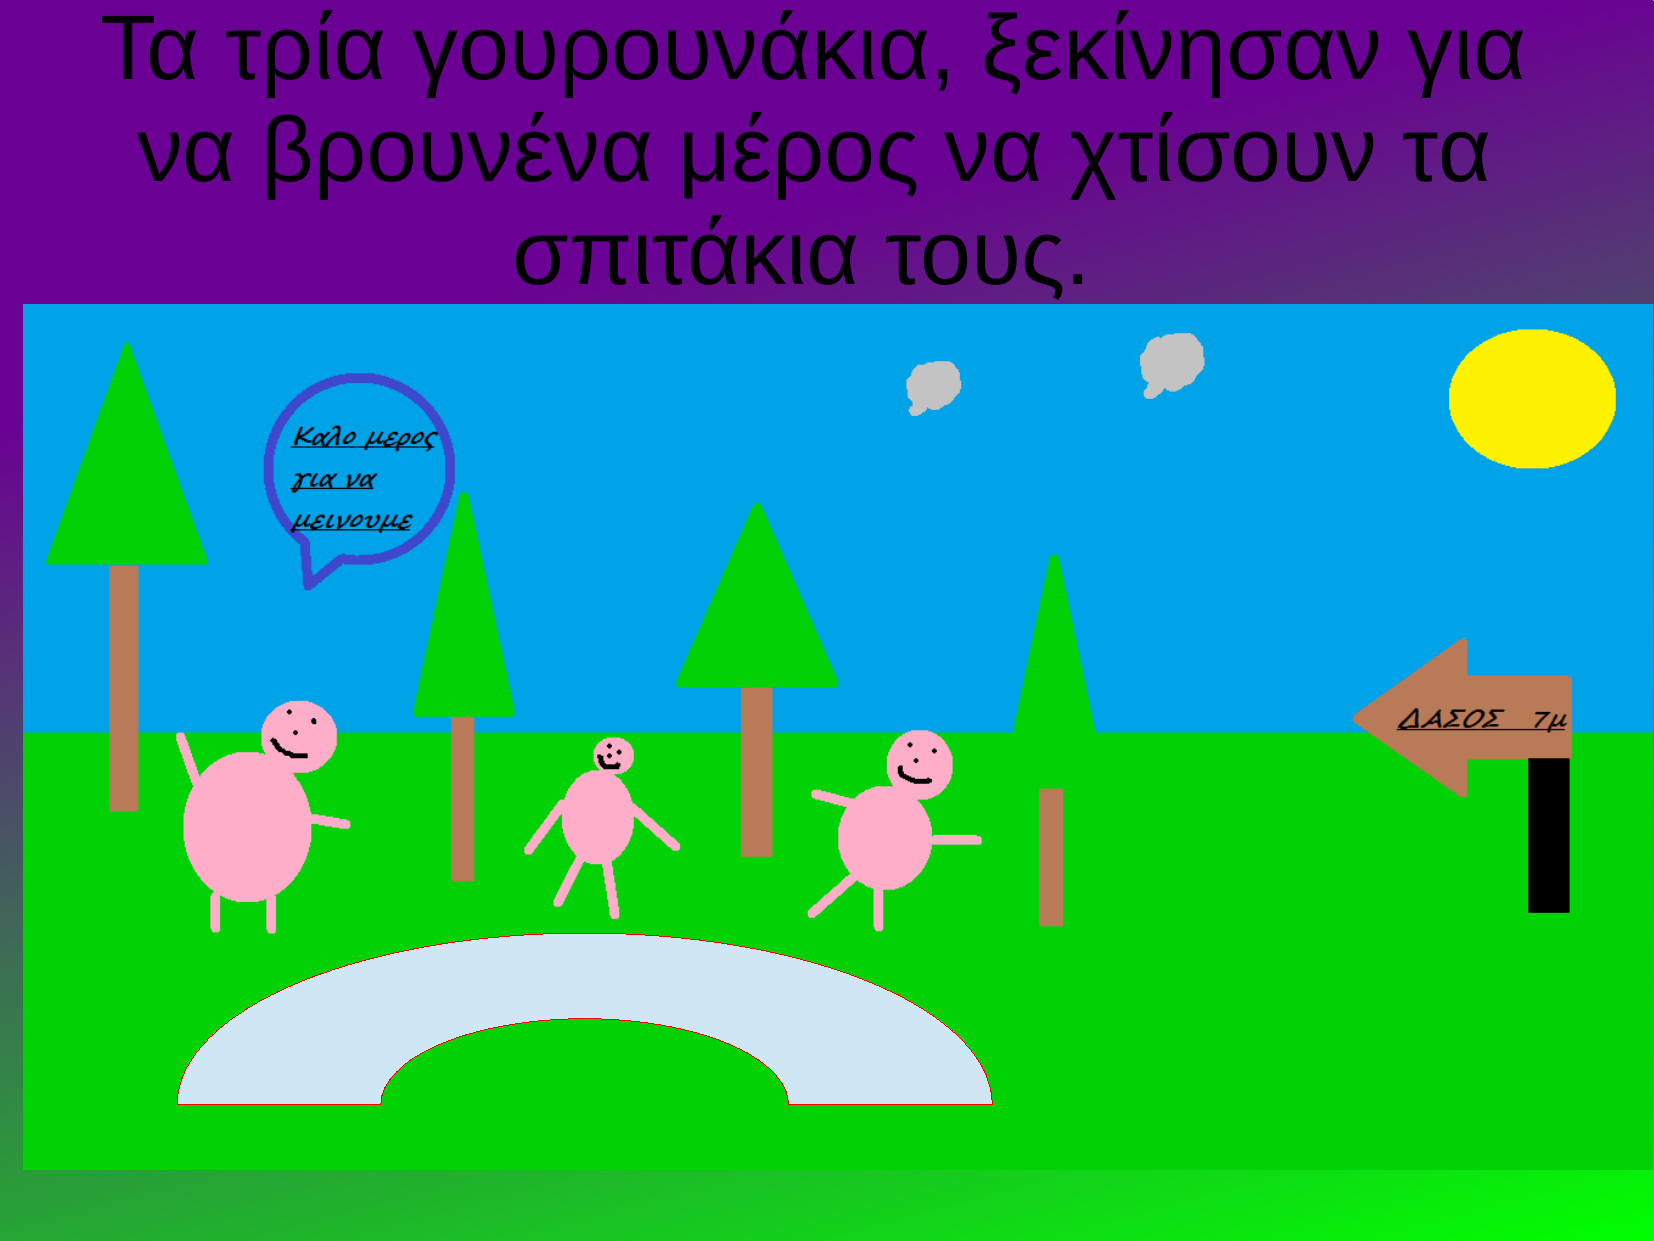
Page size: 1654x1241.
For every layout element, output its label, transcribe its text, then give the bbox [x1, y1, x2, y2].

picture [1450, 330, 1615, 468]
picture [1141, 334, 1204, 398]
title Τα τρία γουρουνάκια, ξεκίνησαν για να βρουνένα μέρος να χτίσουν τα σπιτάκια τους. [70, 0, 1560, 304]
picture [23, 343, 1654, 1170]
picture [907, 362, 961, 415]
text_box [177, 933, 993, 1105]
picture [264, 374, 454, 590]
